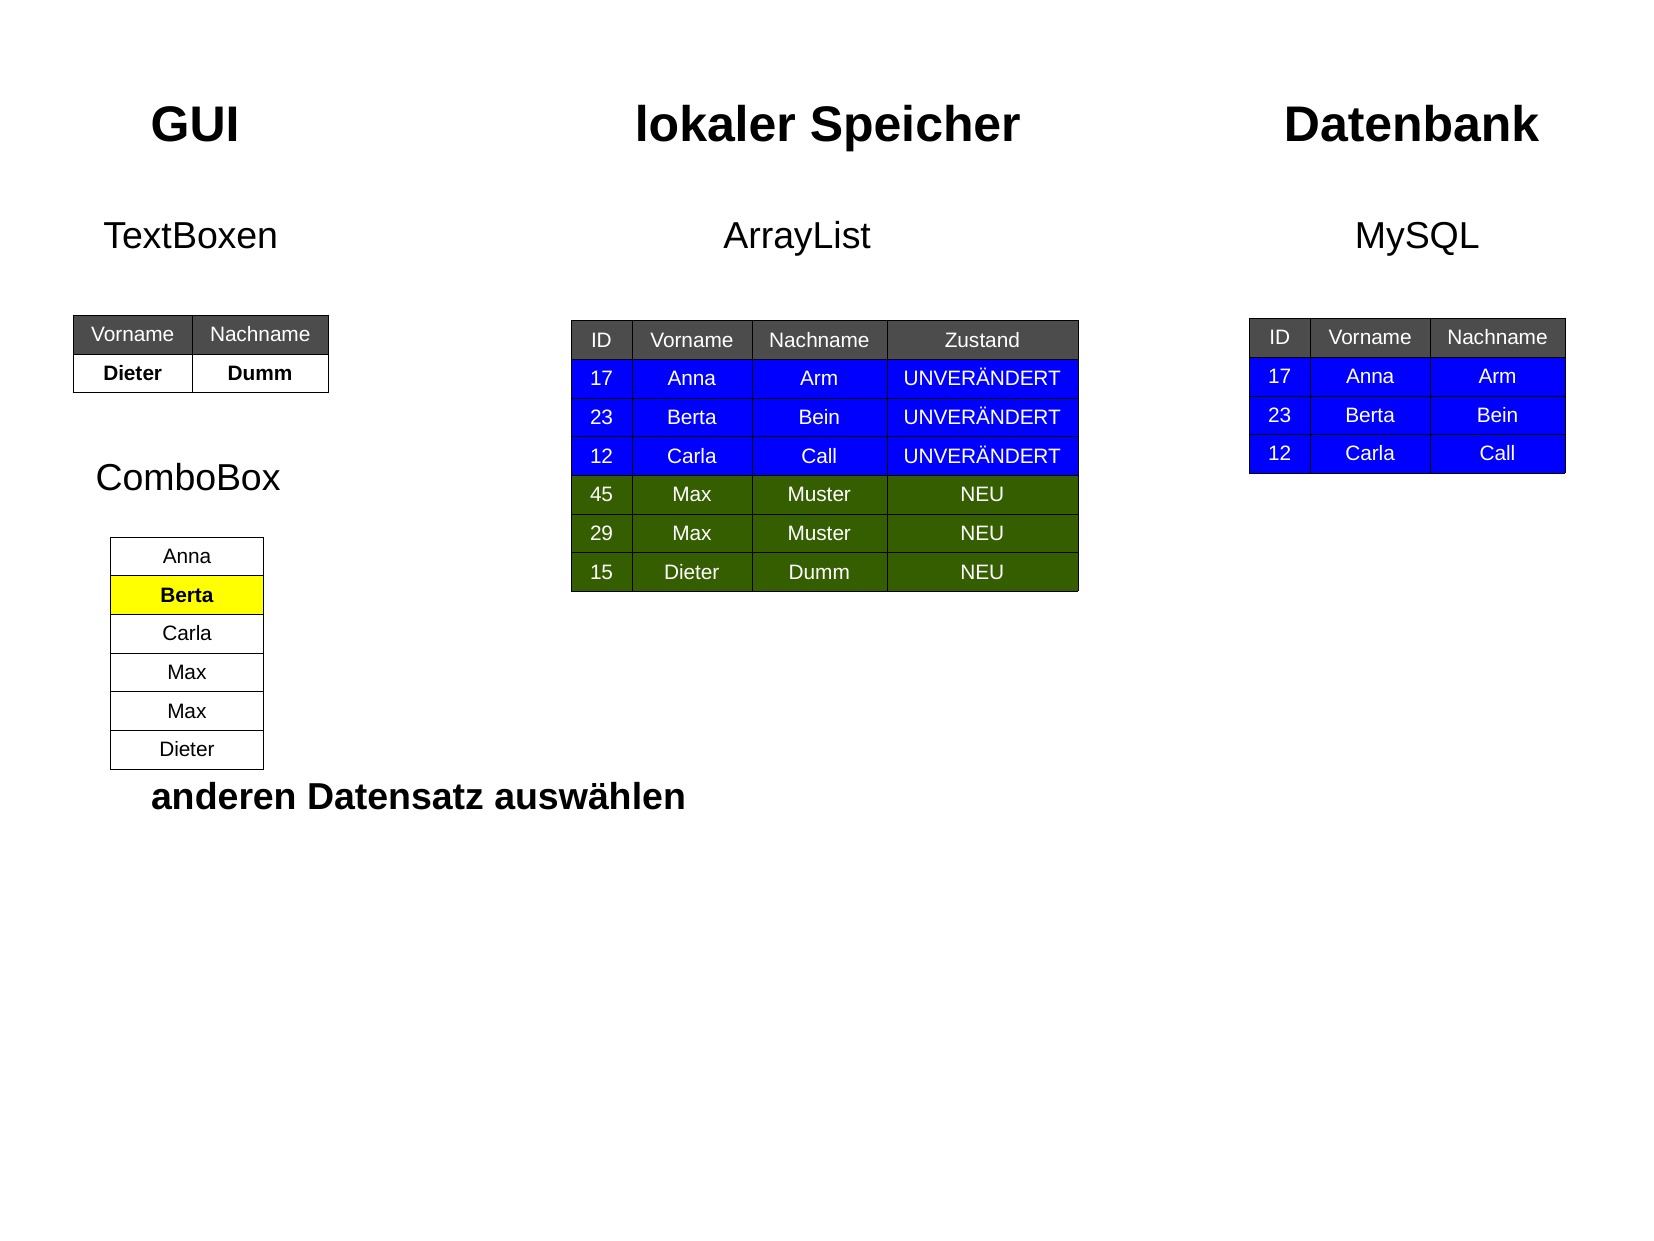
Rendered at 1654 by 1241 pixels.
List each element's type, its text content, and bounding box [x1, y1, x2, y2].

table_cell 17 [572, 360, 632, 398]
table_cell Dieter [111, 731, 263, 769]
text_box ComboBox [80, 448, 296, 506]
table_cell Bein [753, 399, 887, 436]
table_cell Carla [633, 437, 752, 475]
table_cell Bein [1431, 397, 1565, 434]
table_cell Arm [1431, 358, 1565, 396]
table_header Nachname [1431, 319, 1565, 357]
table_cell Berta [111, 576, 263, 614]
text_box TextBoxen [88, 206, 293, 264]
table_header Nachname [753, 321, 887, 359]
table_cell Carla [111, 615, 263, 653]
table_cell 23 [572, 399, 632, 436]
table_cell UNVERÄNDERT [888, 399, 1078, 436]
table_header ID [1250, 319, 1310, 357]
table_cell 12 [572, 437, 632, 475]
table_cell Dieter [74, 355, 192, 392]
table_header Vorname [74, 316, 192, 354]
table_header Zustand [888, 321, 1078, 359]
table_cell Max [633, 476, 752, 514]
table_cell UNVERÄNDERT [888, 437, 1078, 475]
table_cell Muster [753, 515, 887, 552]
table_cell Muster [753, 476, 887, 514]
table_cell Call [753, 437, 887, 475]
table_cell 12 [1250, 435, 1310, 473]
table_cell 23 [1250, 397, 1310, 434]
table_cell Max [111, 654, 263, 691]
table_cell Berta [1311, 397, 1430, 434]
table_cell 17 [1250, 358, 1310, 396]
table_cell UNVERÄNDERT [888, 360, 1078, 398]
text_box MySQL [1340, 206, 1495, 264]
table_header Anna [111, 538, 263, 575]
table_cell NEU [888, 476, 1078, 514]
table_header Vorname [633, 321, 752, 359]
table_cell NEU [888, 515, 1078, 552]
table_cell Dieter [633, 553, 752, 591]
table_header ID [572, 321, 632, 359]
table_cell 29 [572, 515, 632, 552]
table_cell Anna [633, 360, 752, 398]
table_cell Carla [1311, 435, 1430, 473]
table_header Vorname [1311, 319, 1430, 357]
table_cell Call [1431, 435, 1565, 473]
table_cell Max [111, 692, 263, 730]
table_cell Dumm [193, 355, 328, 392]
table_cell 15 [572, 553, 632, 591]
text_box anderen Datensatz auswählen [136, 767, 703, 826]
table_cell Anna [1311, 358, 1430, 396]
table_header Nachname [193, 316, 328, 354]
text_box ArrayList [708, 206, 886, 264]
text_box lokaler Speicher [620, 88, 1037, 161]
table_cell 45 [572, 476, 632, 514]
table_cell Max [633, 515, 752, 552]
table_cell Dumm [753, 553, 887, 591]
text_box Datenbank [1269, 88, 1555, 161]
table_cell Arm [753, 360, 887, 398]
text_box GUI [135, 88, 255, 161]
table_cell NEU [888, 553, 1078, 591]
table_cell Berta [633, 399, 752, 436]
